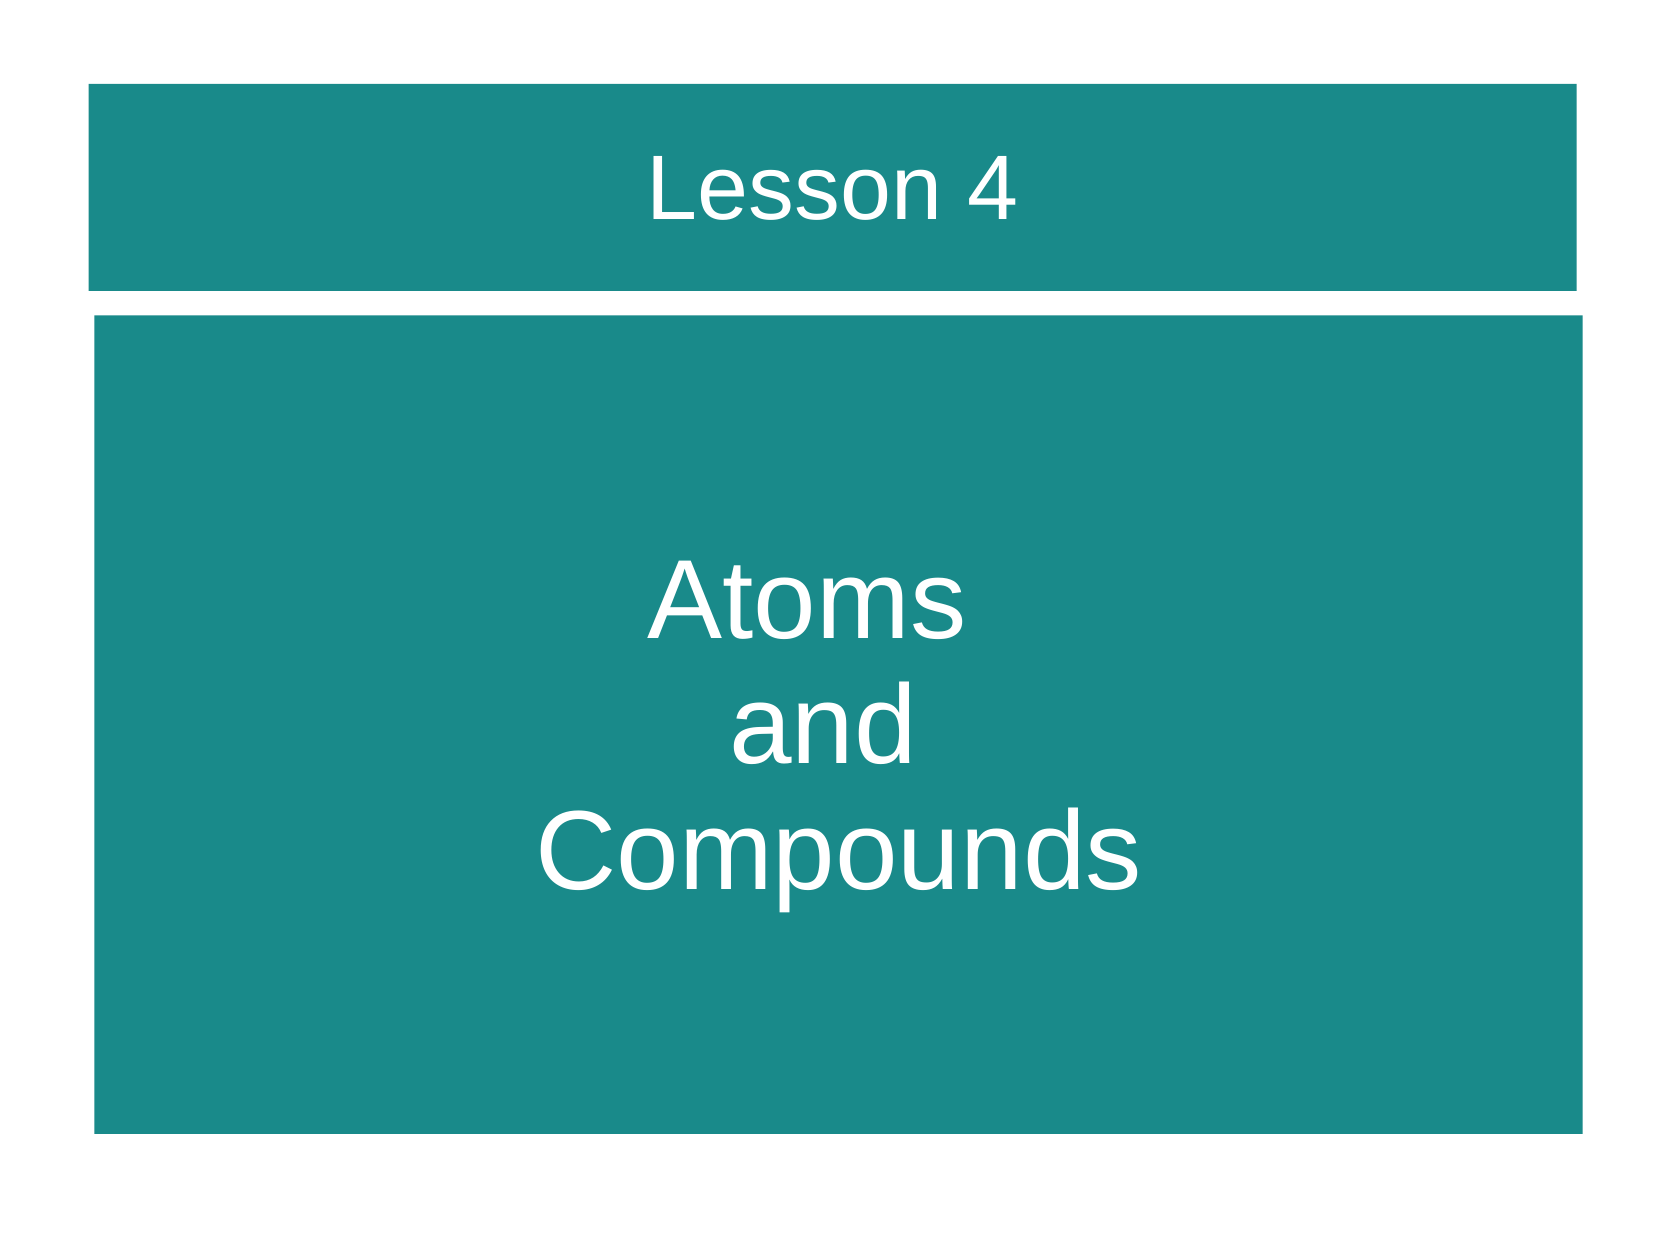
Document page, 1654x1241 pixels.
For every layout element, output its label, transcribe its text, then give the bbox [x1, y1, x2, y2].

title Lesson 4 [88, 83, 1577, 291]
subtitle Atoms and Compounds [94, 315, 1583, 1134]
